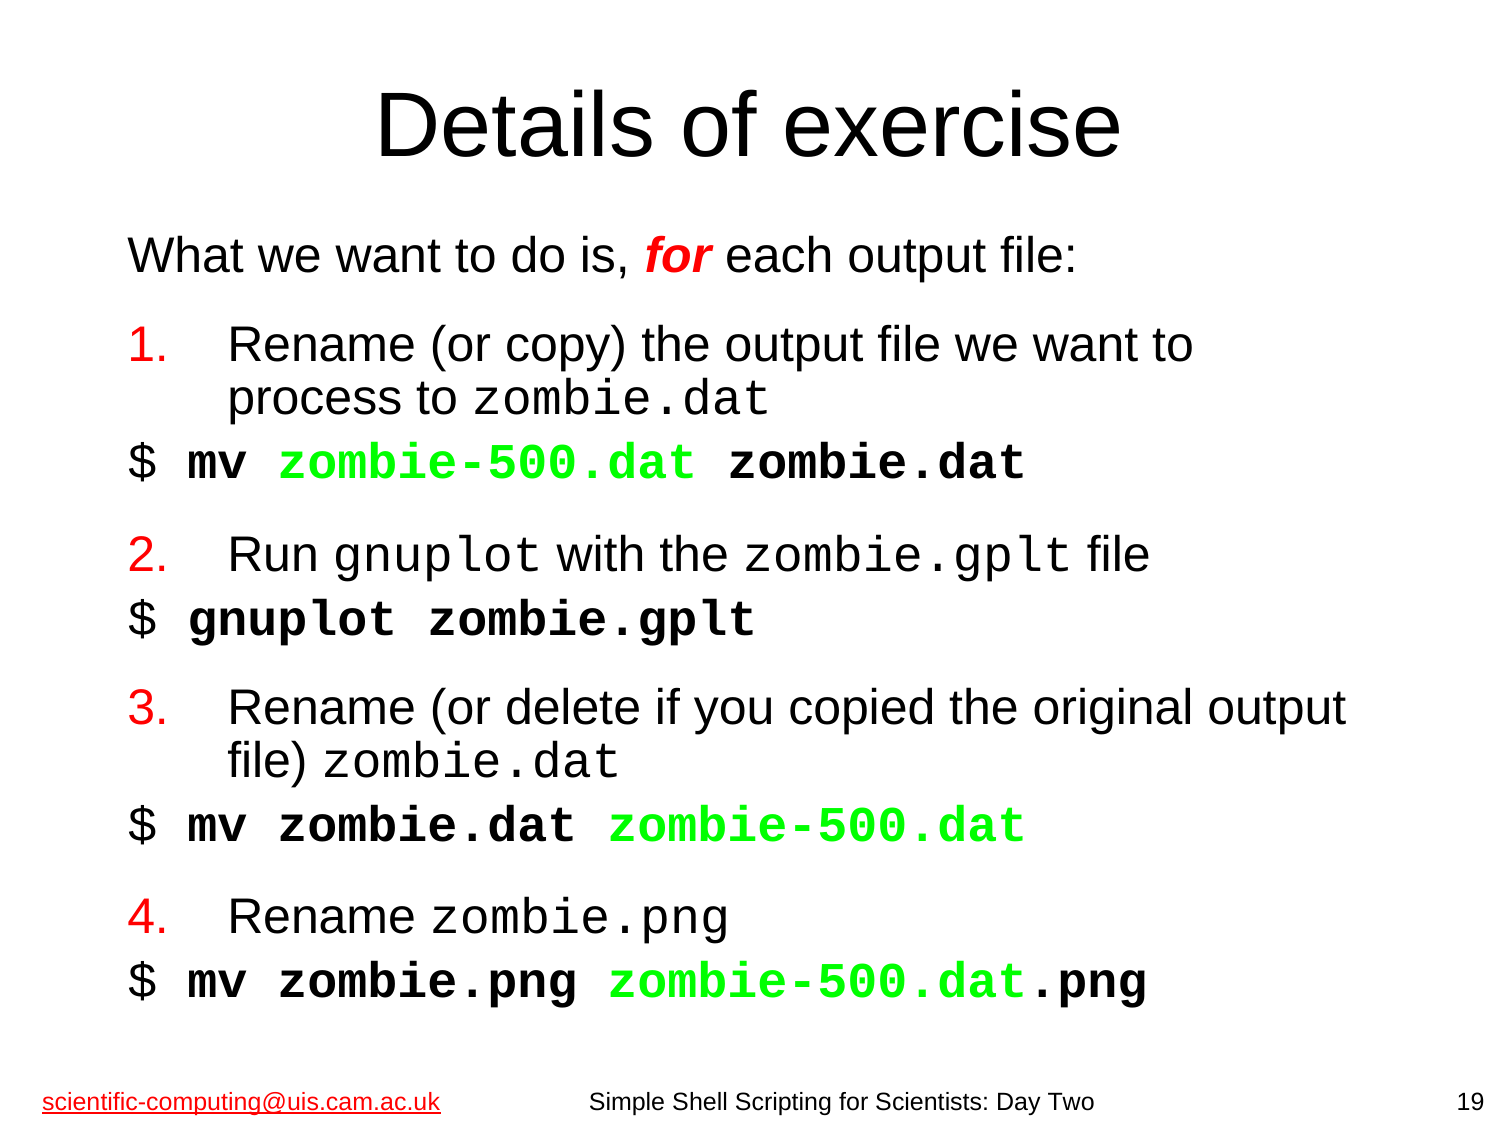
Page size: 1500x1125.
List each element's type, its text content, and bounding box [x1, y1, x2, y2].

title Details of exercise [112, 62, 1388, 188]
list What we want to do is, for each output file: 1. Rename (or copy) the output file we want to process to zombie.dat $ mv zombie-500.dat zombie.dat 2. Run gnuplot with the zombie.gplt file $ gnuplot zombie.gplt 3. Rename (or delete if you copied the original output file) zombie.dat $ mv zombie.dat zombie-500.dat 4. Rename zombie.png $ mv zombie.png zombie-500.dat.png [112, 224, 1388, 1038]
